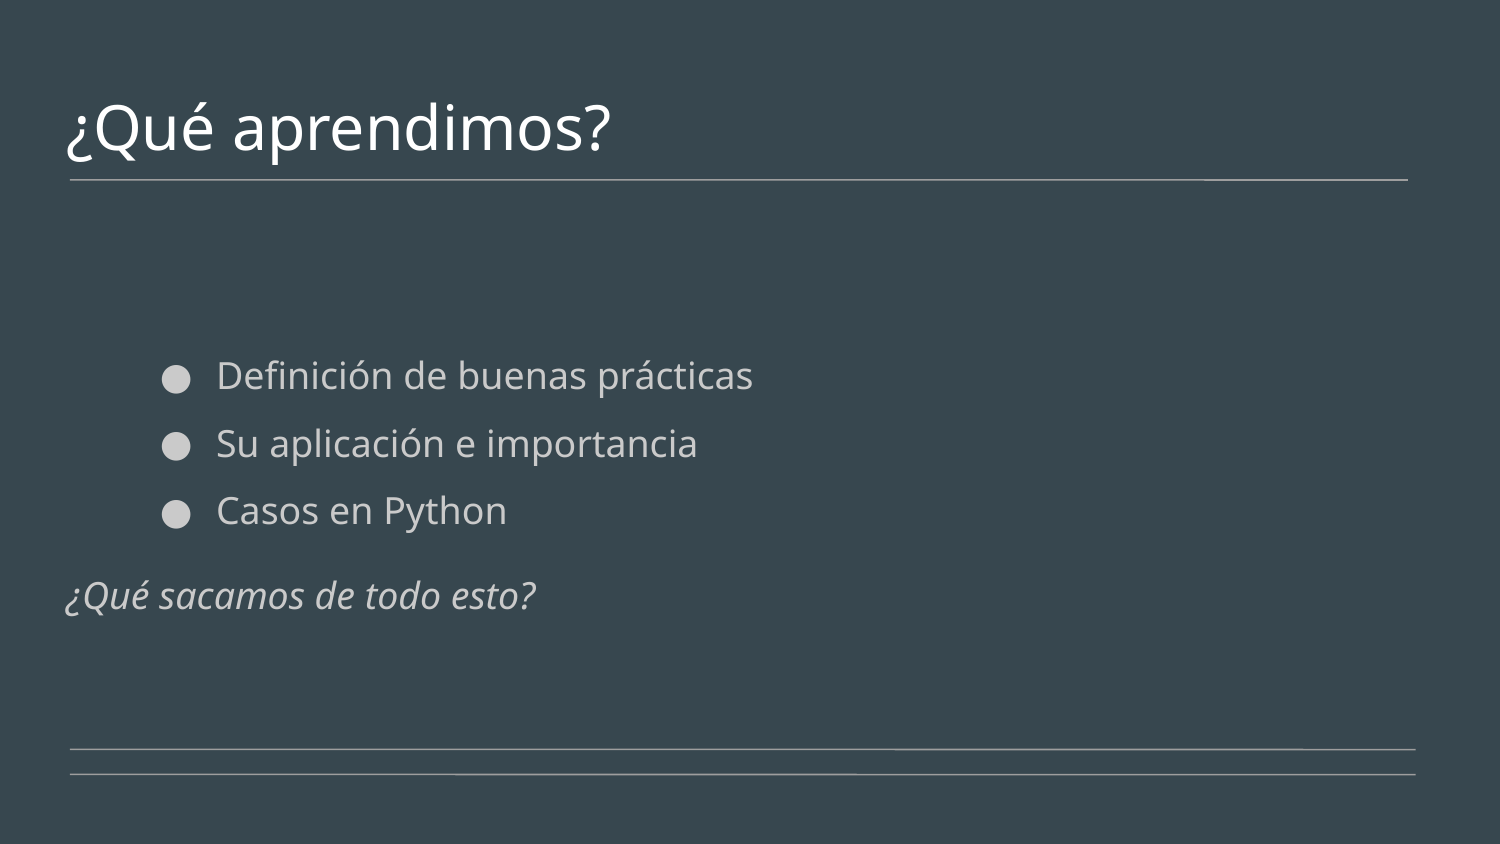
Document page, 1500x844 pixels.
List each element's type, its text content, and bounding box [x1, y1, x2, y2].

title ¿Qué aprendimos? [51, 72, 1449, 167]
list Definición de buenas prácticas Su aplicación e importancia Casos en Python ¿Qué sacamos de todo esto? [51, 314, 1449, 750]
